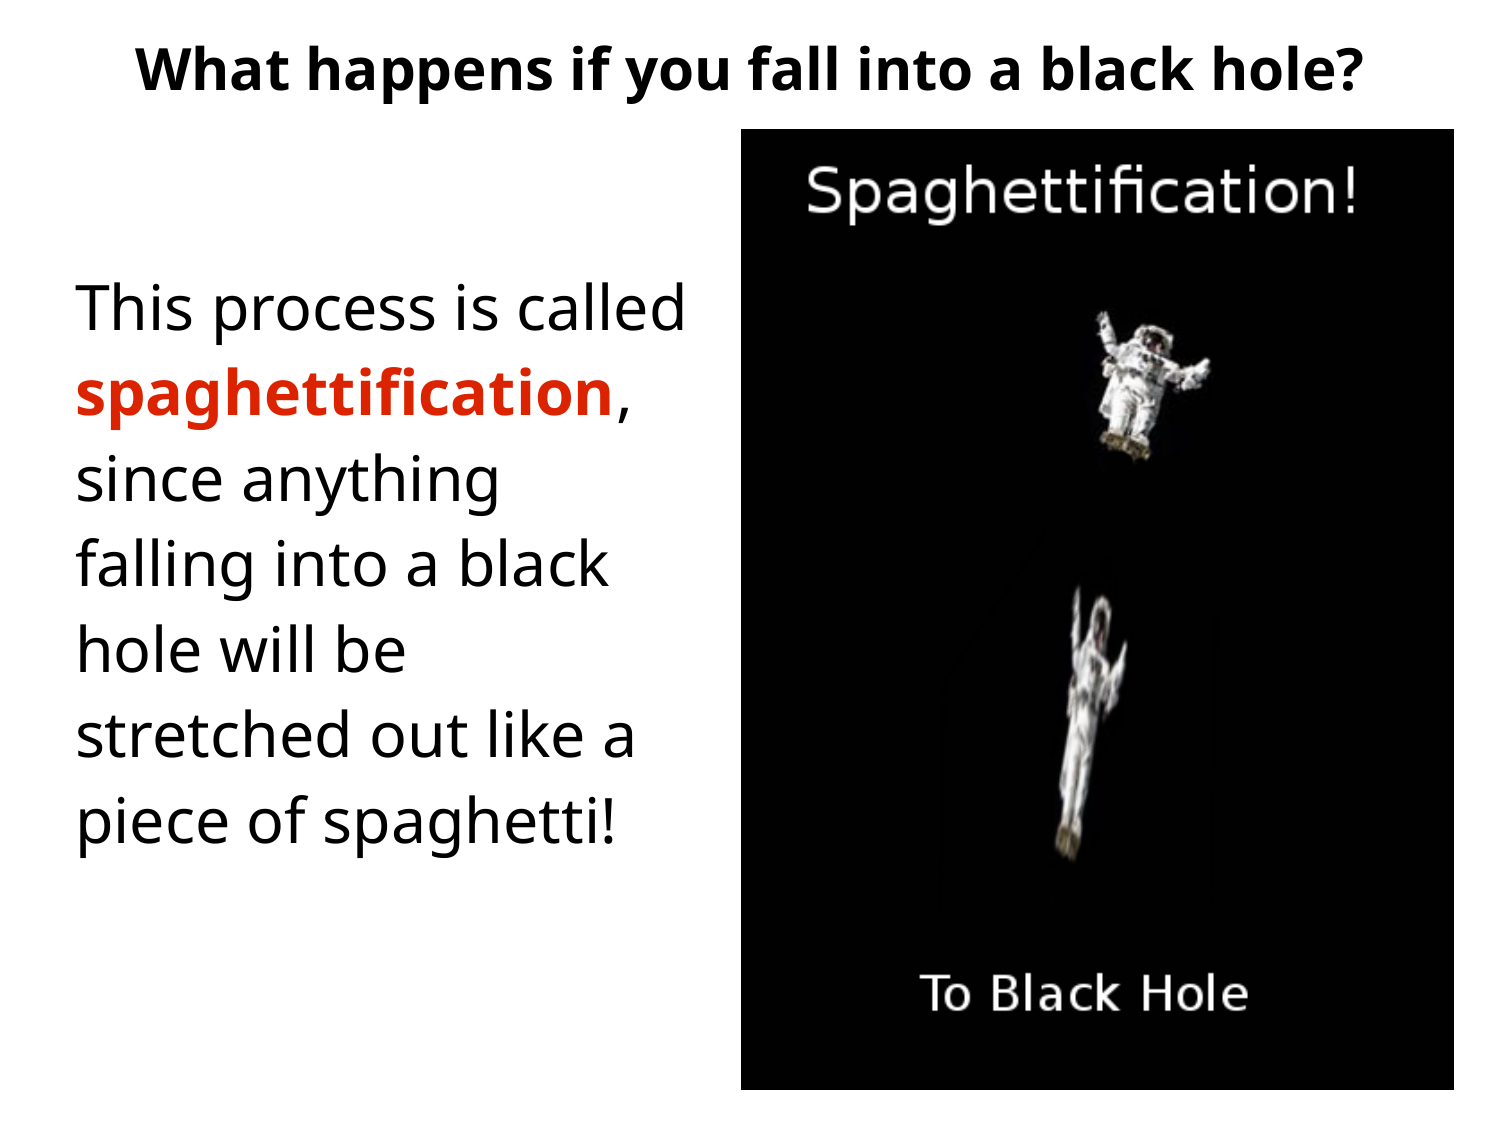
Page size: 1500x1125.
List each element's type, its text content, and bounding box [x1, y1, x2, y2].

title What happens if you fall into a black hole? [75, 33, 1425, 102]
list This process is called spaghettification, since anything falling into a black hole will be stretched out like a piece of spaghetti! [75, 263, 691, 916]
picture [741, 129, 1454, 1090]
